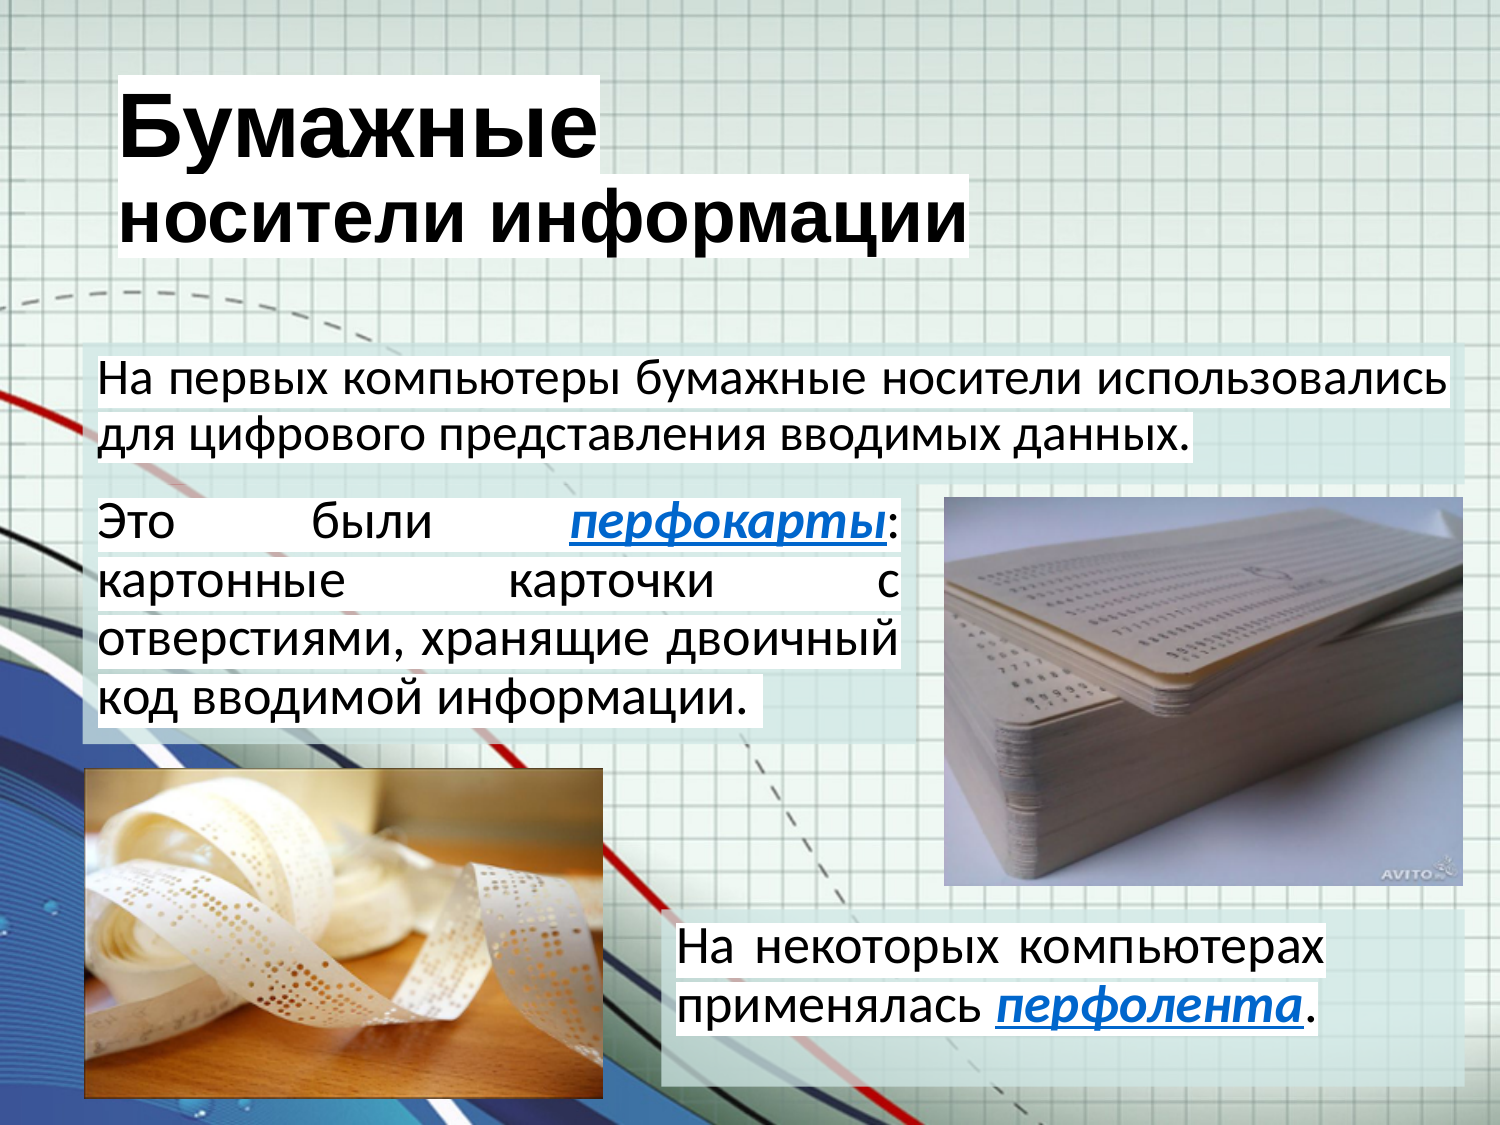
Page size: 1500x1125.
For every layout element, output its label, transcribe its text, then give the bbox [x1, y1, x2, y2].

list Это были перфокарты: картонные карточки с отверстиями, хранящие двоичный код вводимой информации. [82, 484, 917, 745]
list На некоторых компьютерах применялась перфолента. [661, 909, 1465, 1087]
title Бумажные носители информации [103, 59, 1397, 278]
list На первых компьютеры бумажные носители использовались для цифрового представления вводимых данных. [82, 342, 1465, 485]
picture [0, 0, 1500, 1125]
